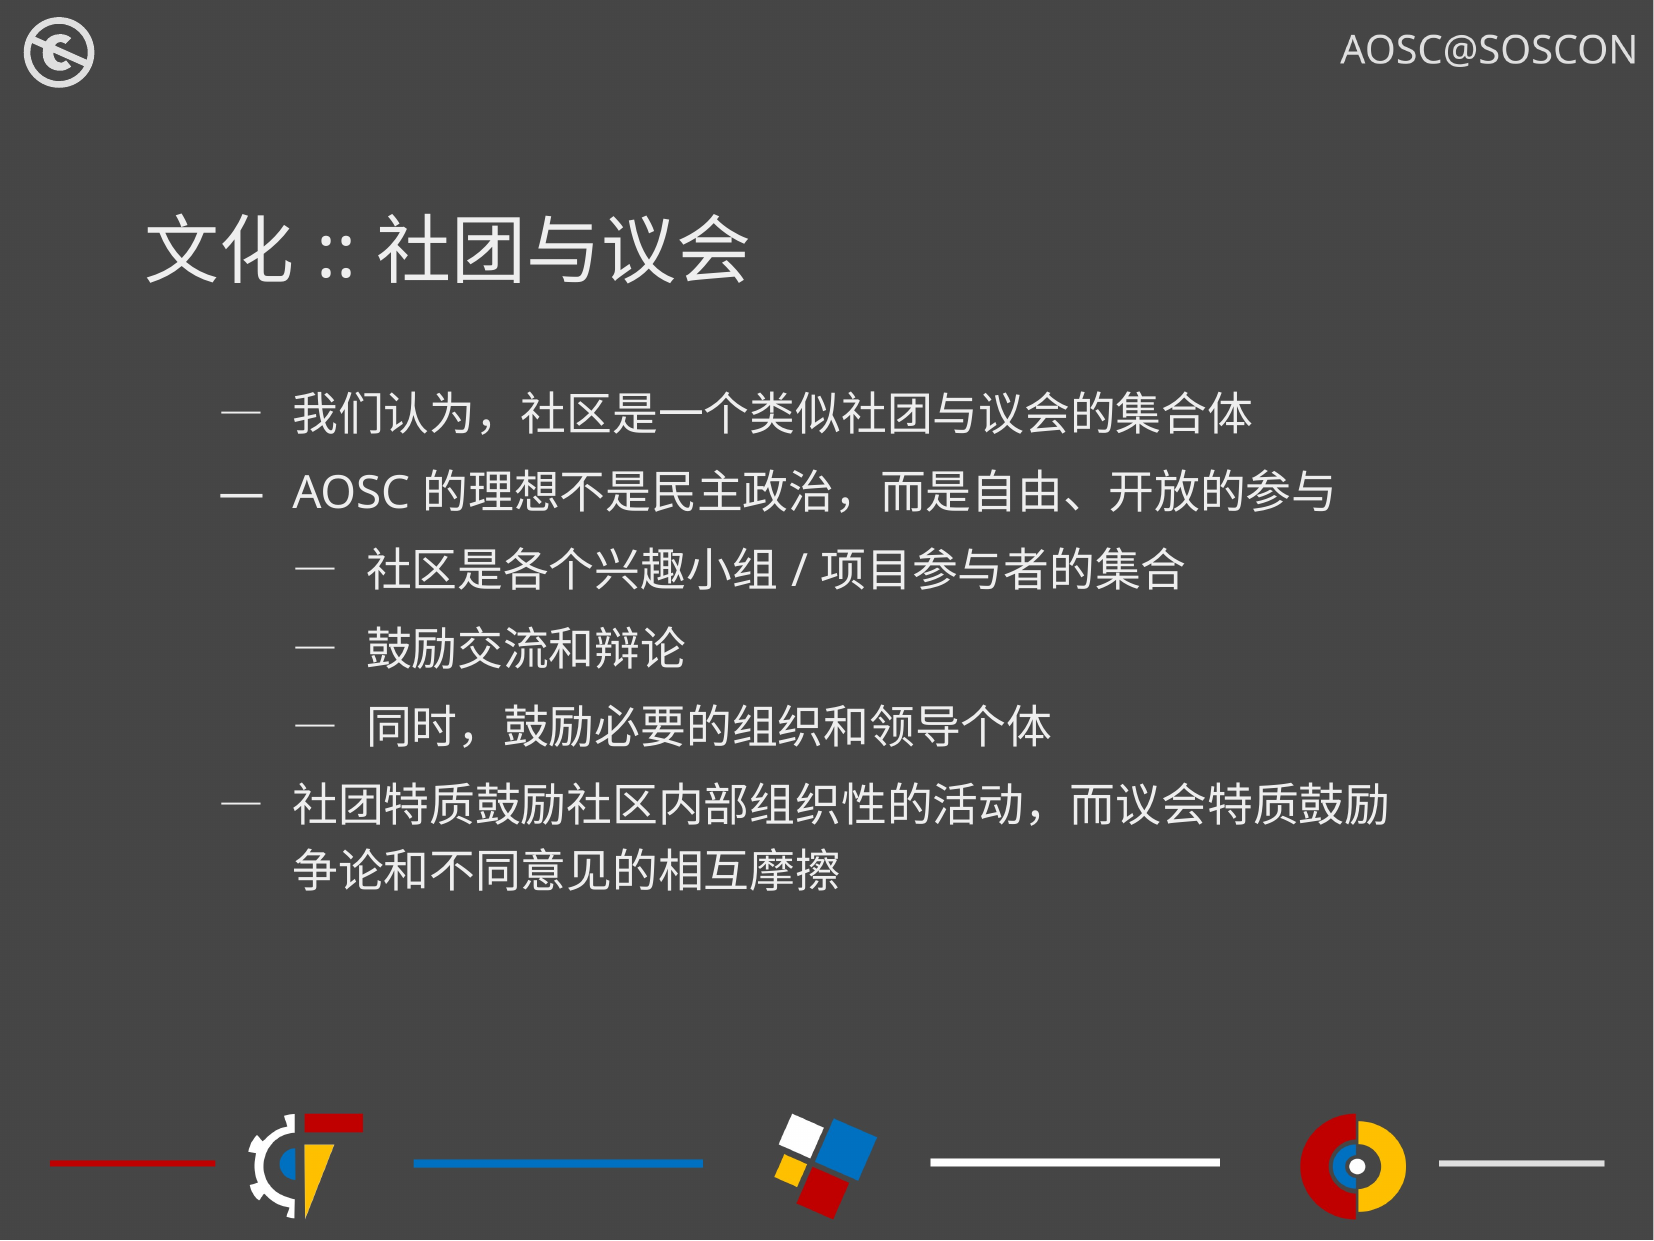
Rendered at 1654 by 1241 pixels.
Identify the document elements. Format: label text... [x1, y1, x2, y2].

text_box 文化::社团与议会 — 我们认为，社区是一个类似社团与议会的集合体 — AOSC的理想不是民主政治，而是自由、开放的参与 — 社区是各个兴趣小组/项目参与者的集合 — 鼓励交流和辩论 — 同时，鼓励必要的组织和领导个体 — 社团特质鼓励社区内部组织性的活动，而议会特质鼓励 争论和不同意见的相互摩擦 [129, 183, 1536, 1028]
picture [0, 0, 1654, 1240]
